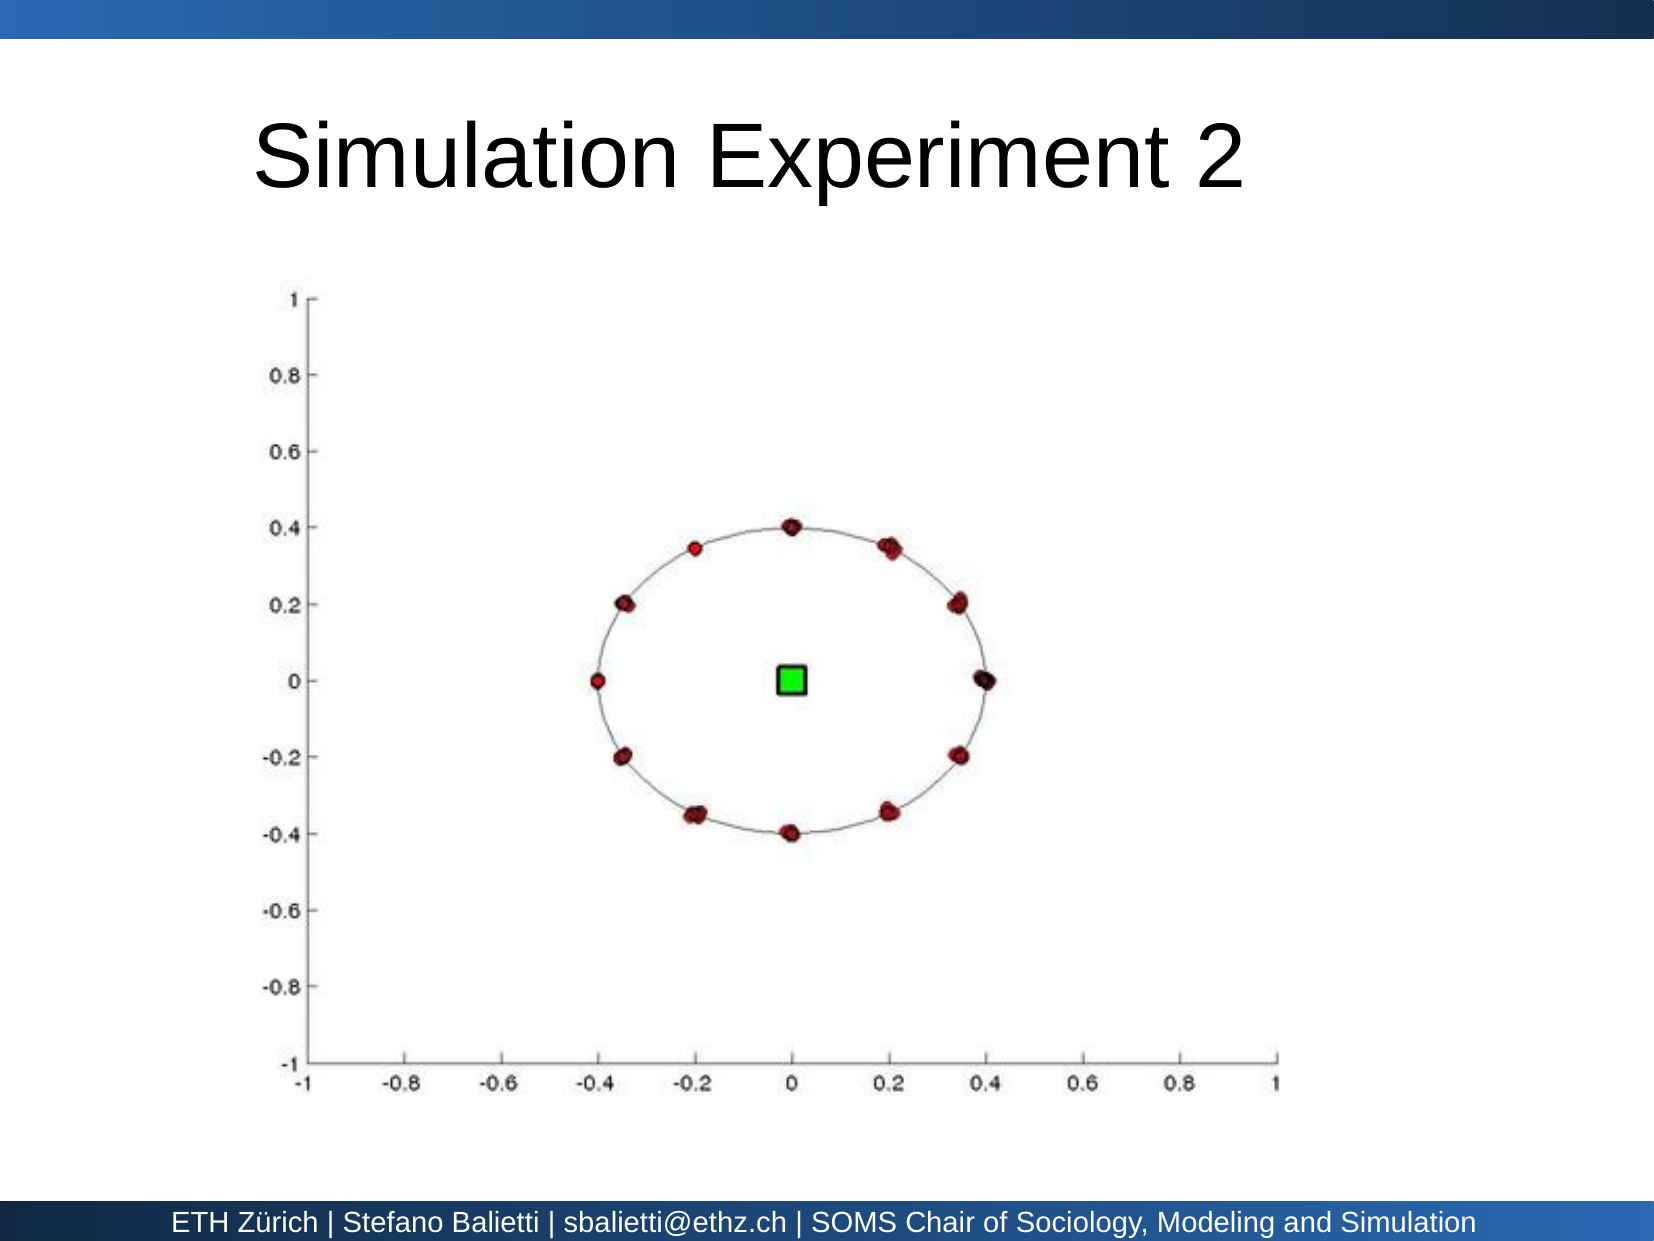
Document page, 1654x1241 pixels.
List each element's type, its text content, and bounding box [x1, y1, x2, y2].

title Simulation Experiment 2 [0, 105, 1501, 208]
picture [145, 228, 1396, 1167]
